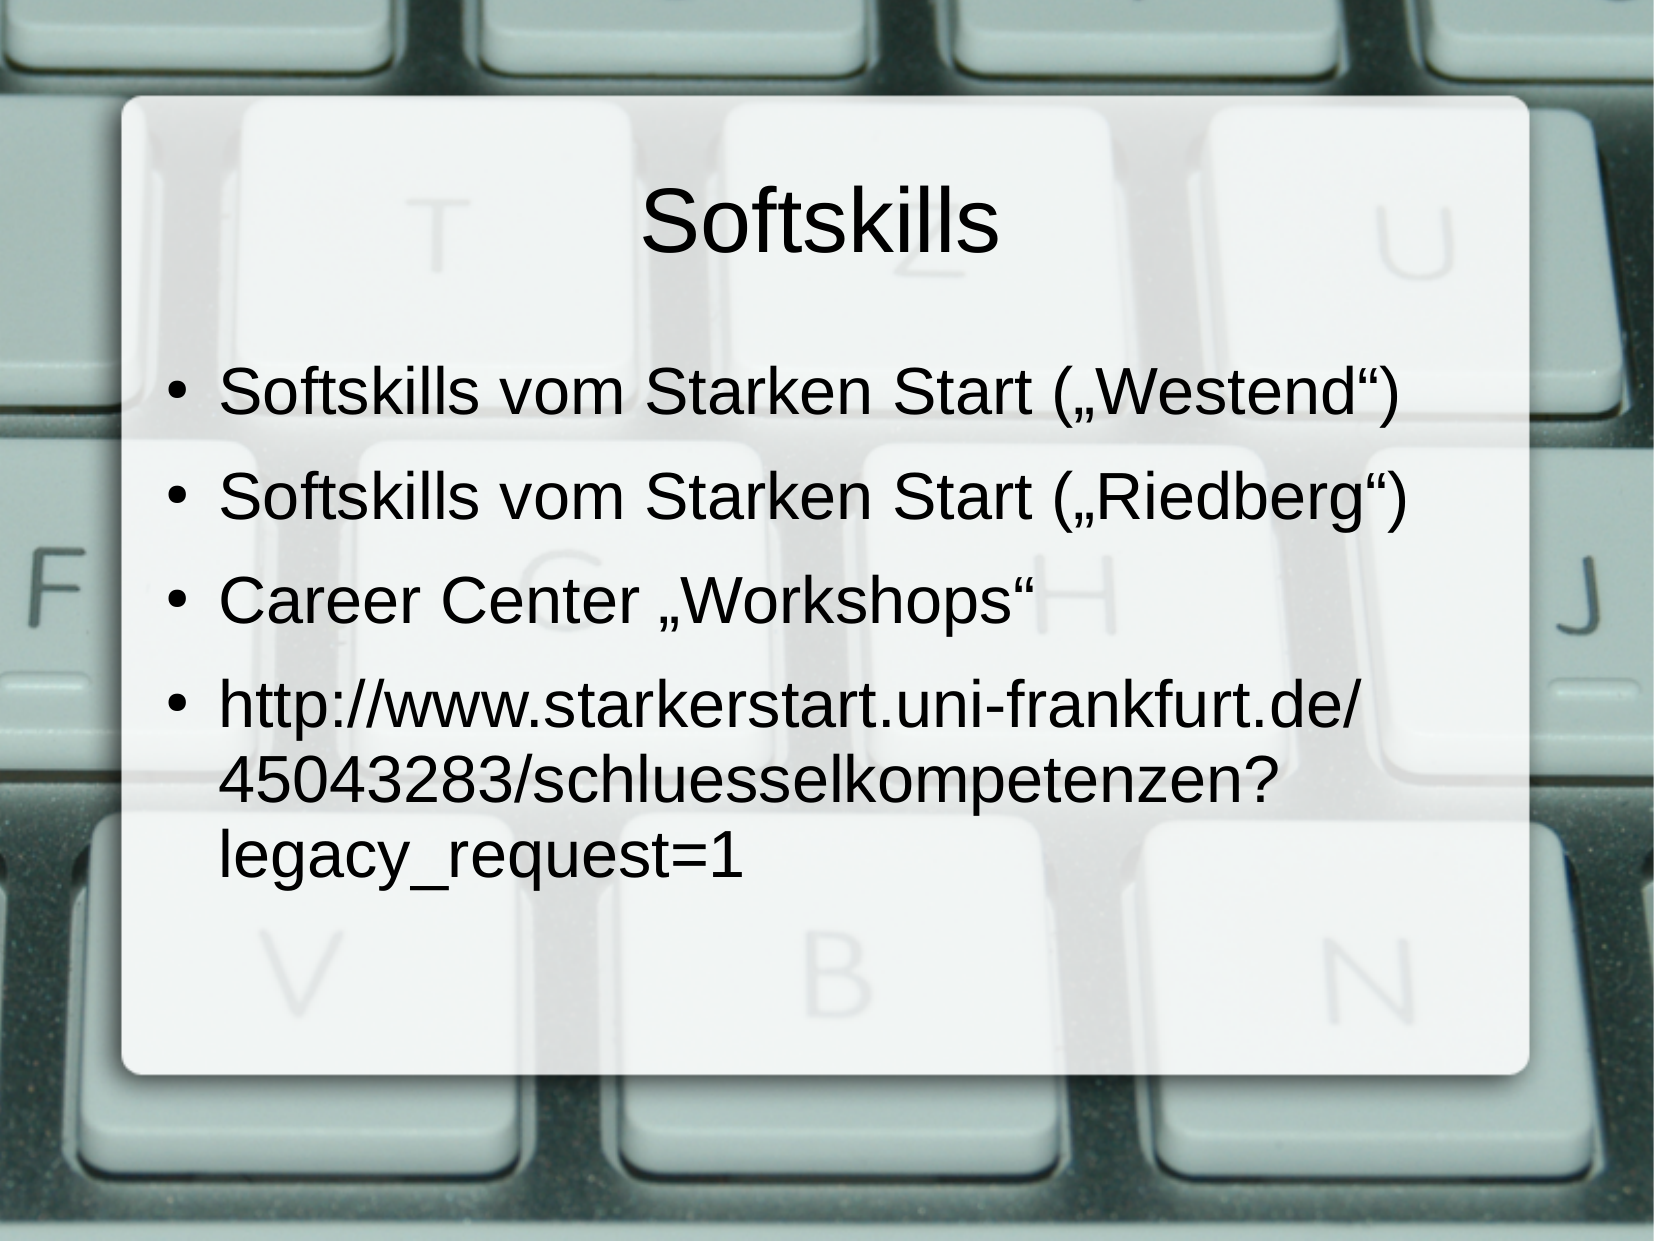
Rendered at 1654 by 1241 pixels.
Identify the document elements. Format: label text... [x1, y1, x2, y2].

title Softskills [135, 117, 1506, 325]
list Softskills vom Starken Start („Westend“) Softskills vom Starken Start („Riedberg“) Career Center „Workshops“ http://www.starkerstart.uni-frankfurt.de/45043283/schluesselkompetenzen?legacy_request=1 [147, 354, 1506, 1063]
picture [0, 0, 1654, 1241]
